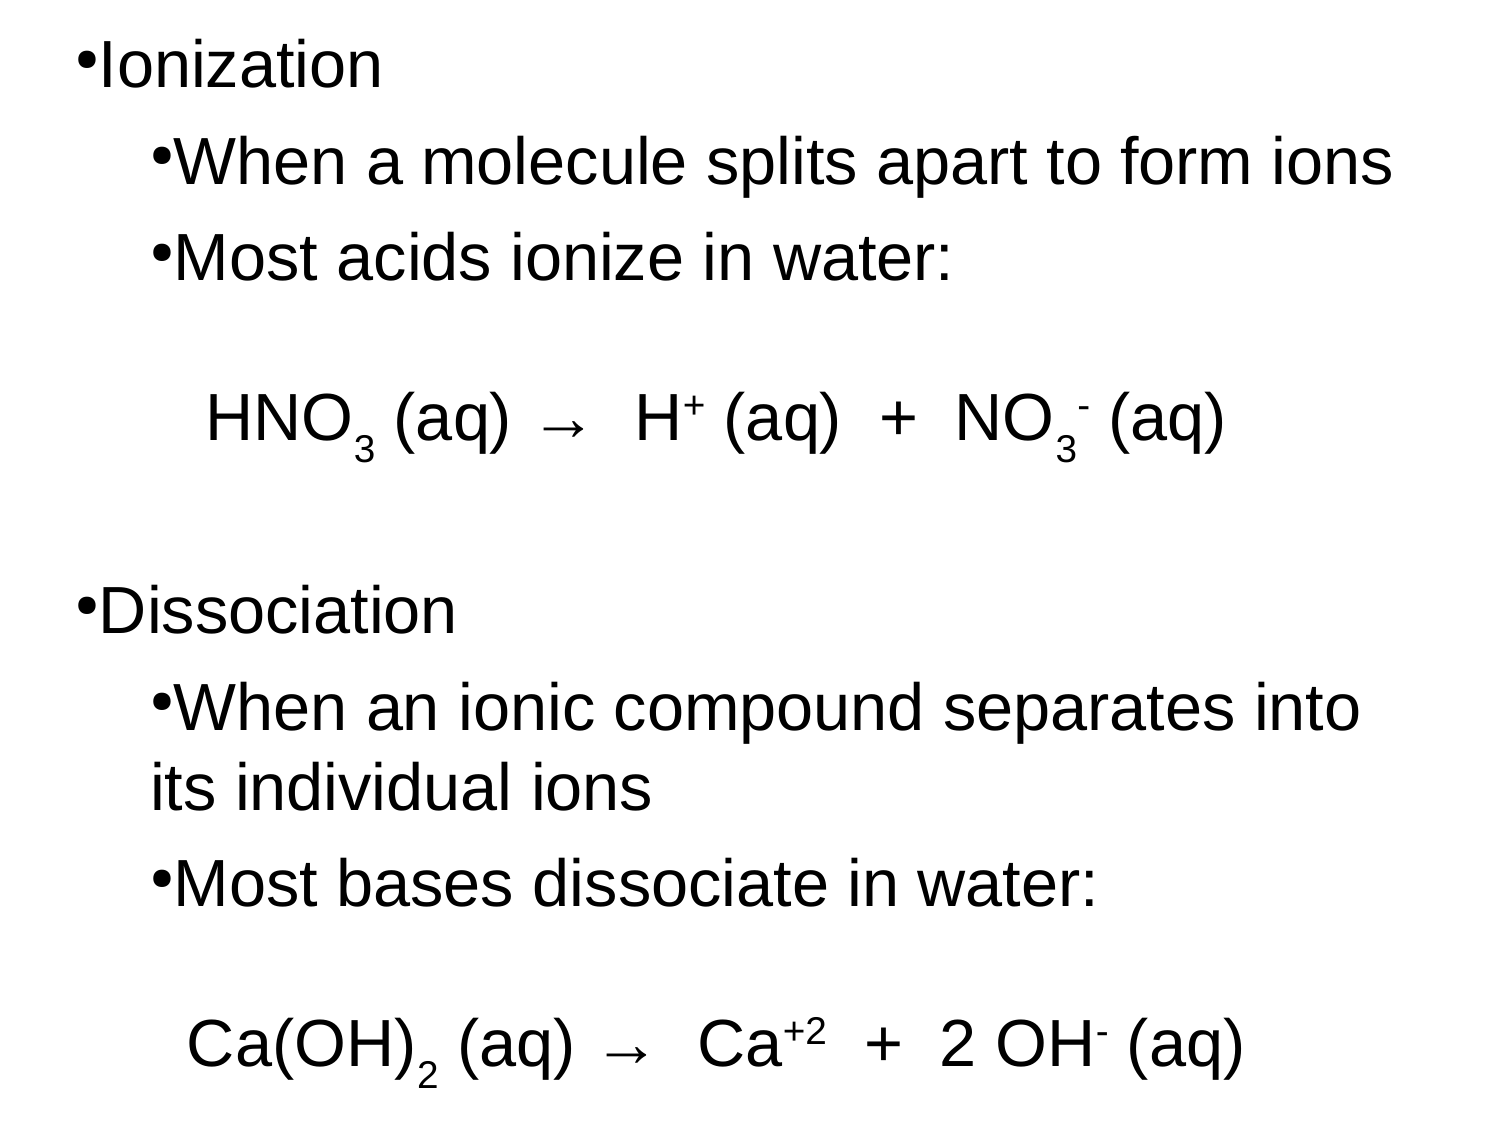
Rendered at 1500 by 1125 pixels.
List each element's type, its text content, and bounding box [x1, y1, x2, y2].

subtitle Ionization When a molecule splits apart to form ions Most acids ionize in water: HNO3 (aq) → H+ (aq) + NO3- (aq) Dissociation When an ionic compound separates into its individual ions Most bases dissociate in water: Ca(OH)2 (aq) → Ca+2 + 2 OH- (aq) [75, 20, 1426, 1097]
